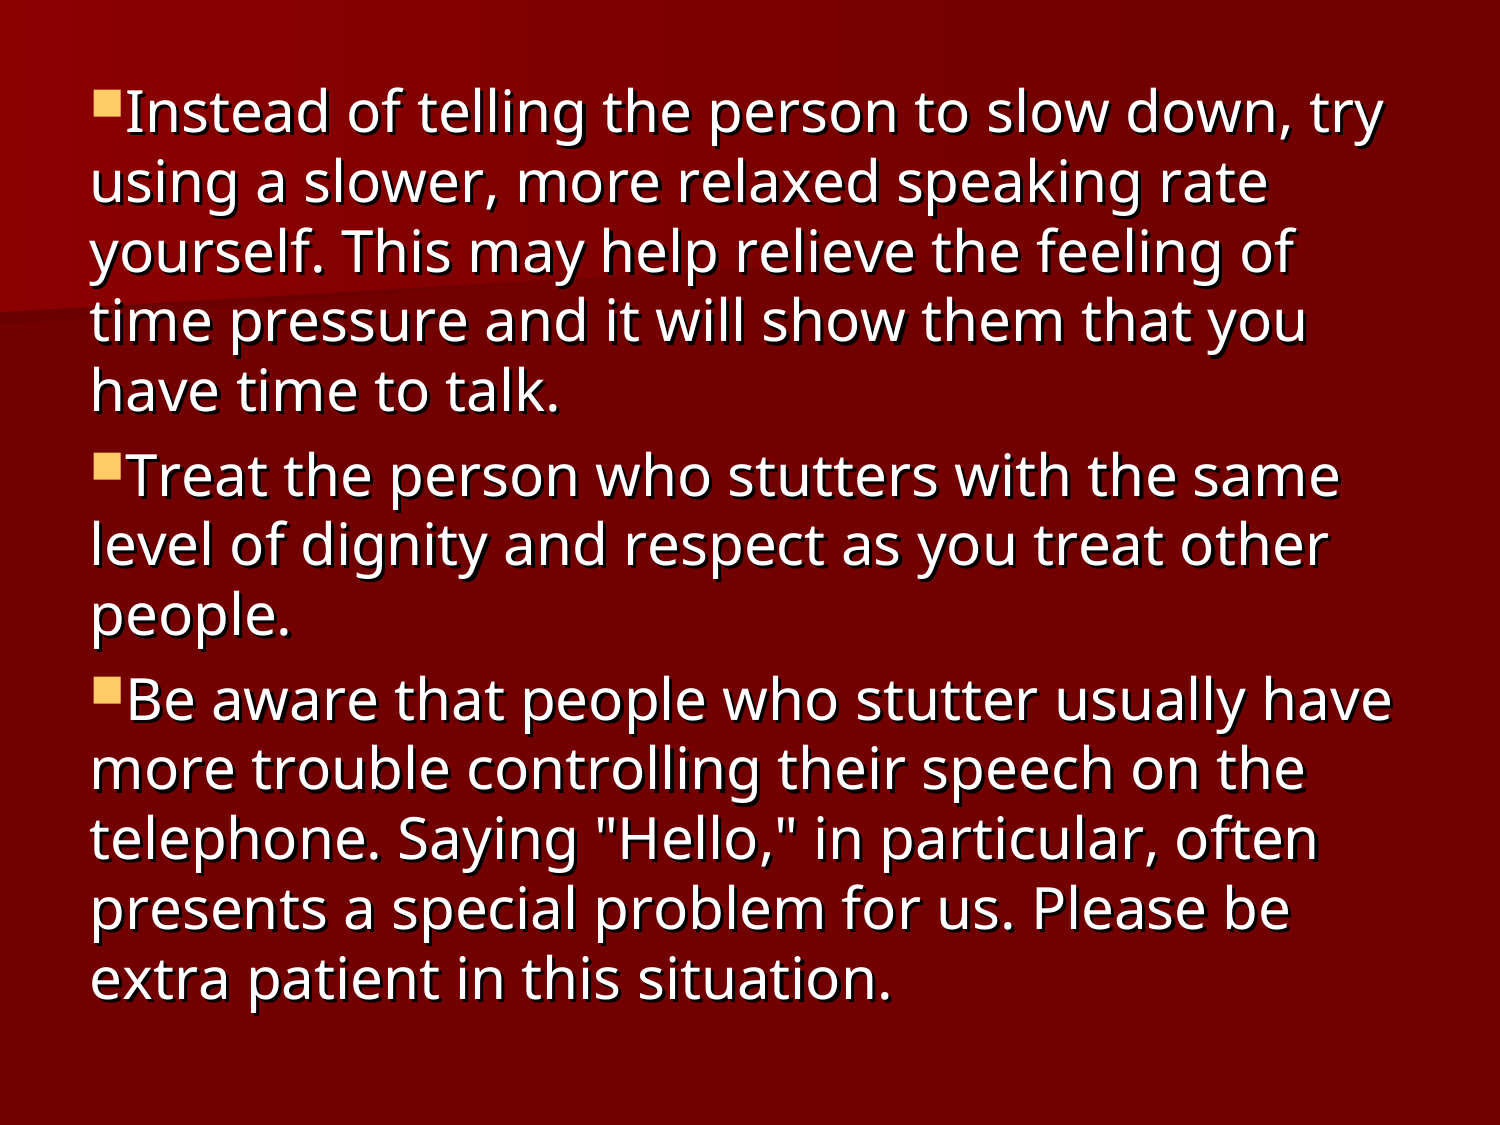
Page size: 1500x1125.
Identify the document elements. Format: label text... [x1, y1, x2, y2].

list Instead of telling the person to slow down, try using a slower, more relaxed speaking rate yourself. This may help relieve the feeling of time pressure and it will show them that you have time to talk. Treat the person who stutters with the same level of dignity and respect as you treat other people. Be aware that people who stutter usually have more trouble controlling their speech on the telephone. Saying "Hello," in particular, often presents a special problem for us. Please be extra patient in this situation. [75, 66, 1426, 1091]
